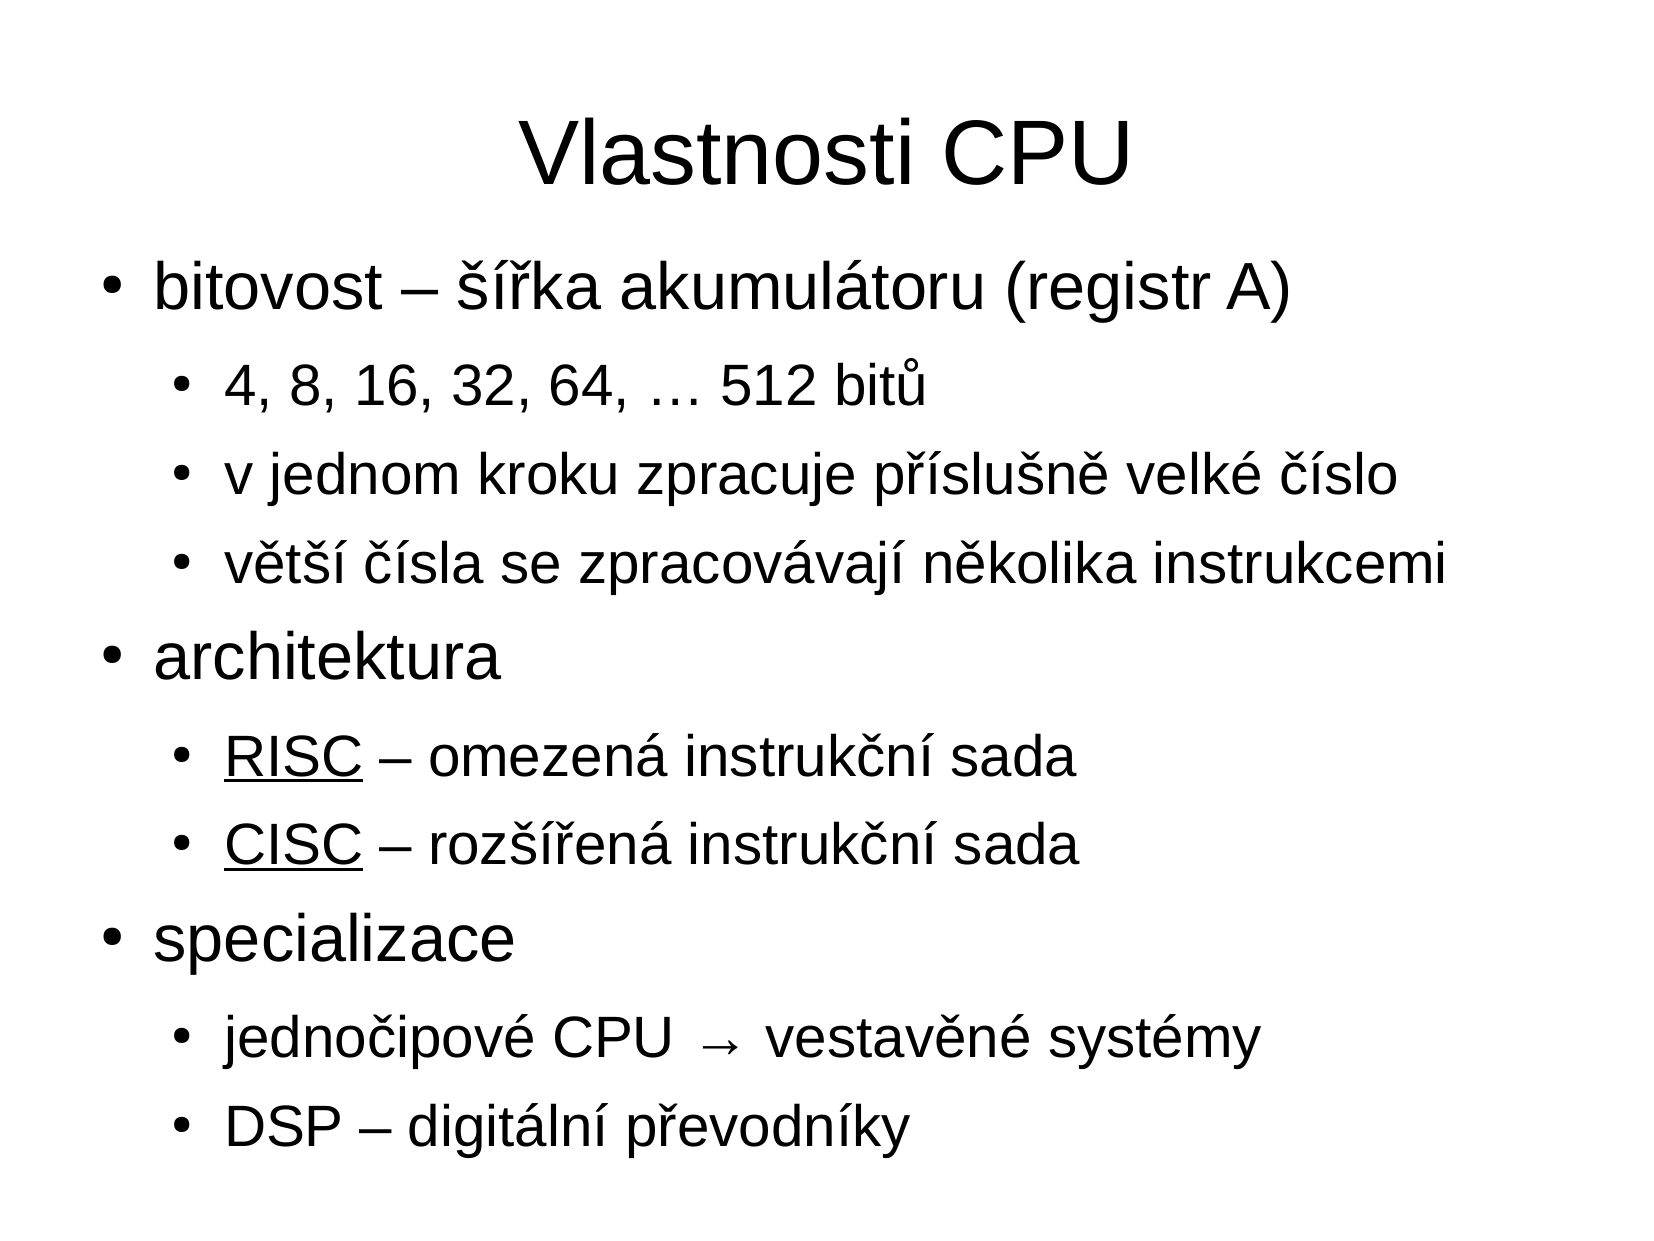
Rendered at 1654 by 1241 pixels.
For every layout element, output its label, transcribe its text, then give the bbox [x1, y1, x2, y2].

title Vlastnosti CPU [82, 56, 1571, 248]
list bitovost – šířka akumulátoru (registr A) 4, 8, 16, 32, 64, … 512 bitů v jednom kroku zpracuje příslušně velké číslo větší čísla se zpracovávají několika instrukcemi architektura RISC – omezená instrukční sada CISC – rozšířená instrukční sada specializace jednočipové CPU → vestavěné systémy DSP – digitální převodníky [82, 248, 1571, 1159]
